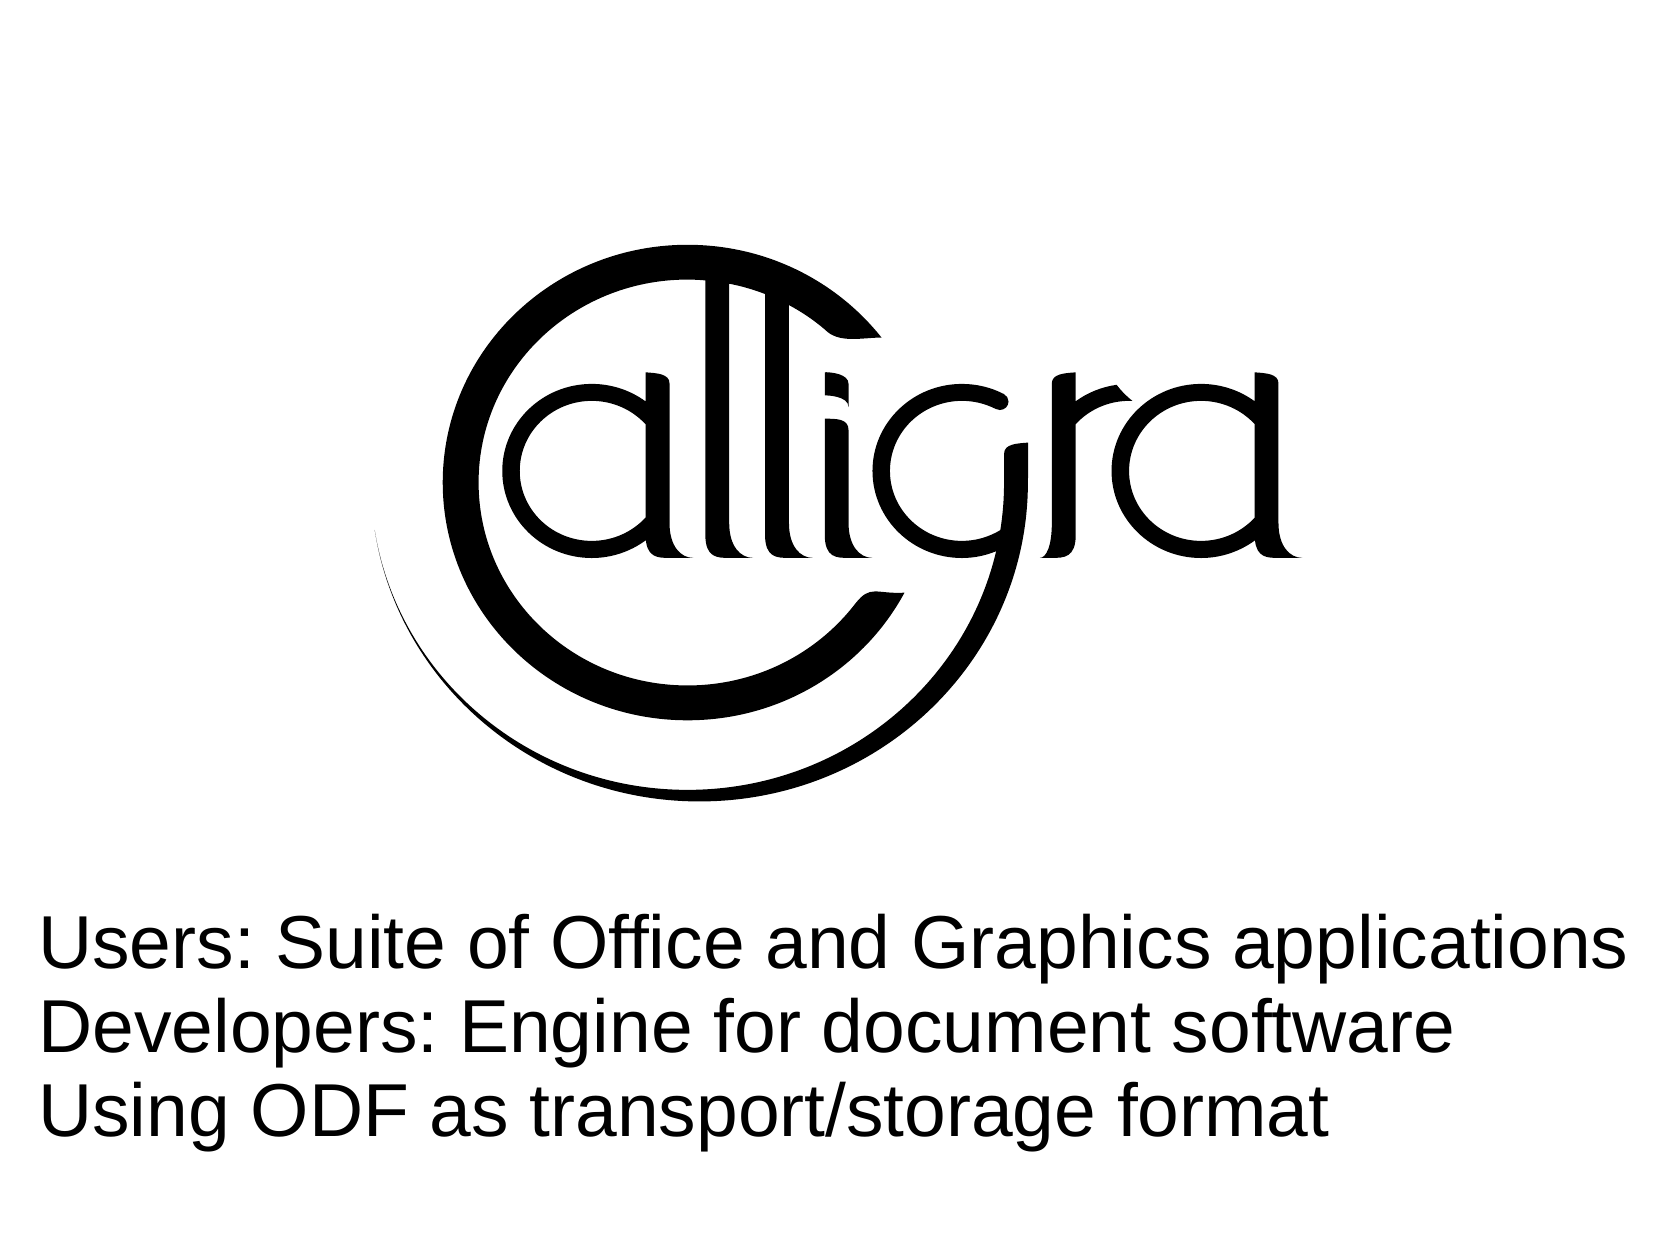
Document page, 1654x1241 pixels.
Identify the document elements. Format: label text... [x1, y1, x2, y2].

picture [200, 70, 1477, 893]
text_box Users: Suite of Office and Graphics applications Developers: Engine for document software Using ODF as transport/storage format [23, 893, 1654, 1241]
